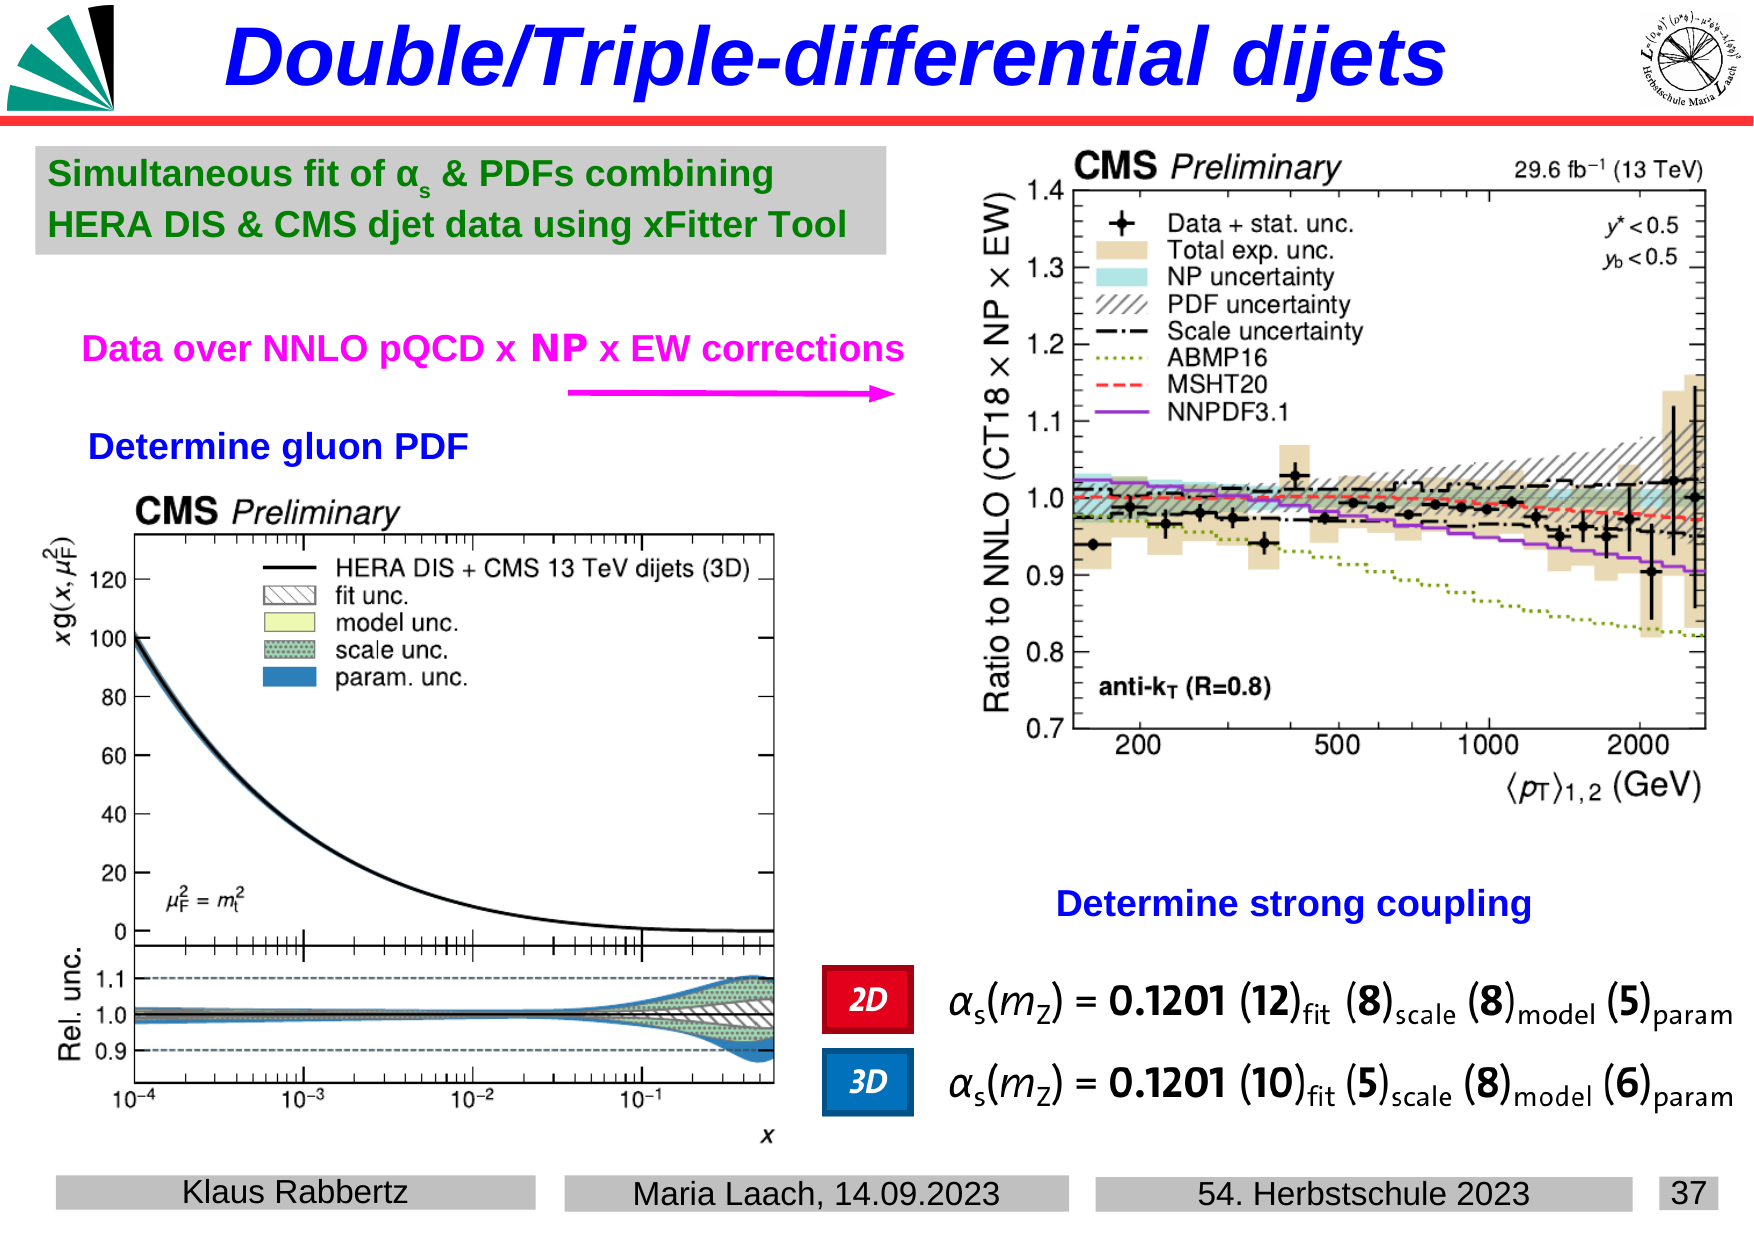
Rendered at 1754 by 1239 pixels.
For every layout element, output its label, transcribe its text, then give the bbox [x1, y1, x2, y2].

text_box Determine gluon PDF [76, 419, 761, 474]
text_box Data over NNLO pQCD x NP x EW corrections [69, 320, 961, 377]
picture [811, 953, 1749, 1133]
text_box Determine strong coupling [1044, 876, 1552, 935]
picture [34, 474, 792, 1162]
title Double/Triple-differential dijets [129, 0, 1545, 114]
picture [1641, 11, 1741, 106]
text_box Simultaneous fit of αs & PDFs combining HERA DIS & CMS djet data using xFitter Tool [35, 146, 887, 255]
picture [7, 5, 114, 112]
picture [961, 144, 1731, 813]
